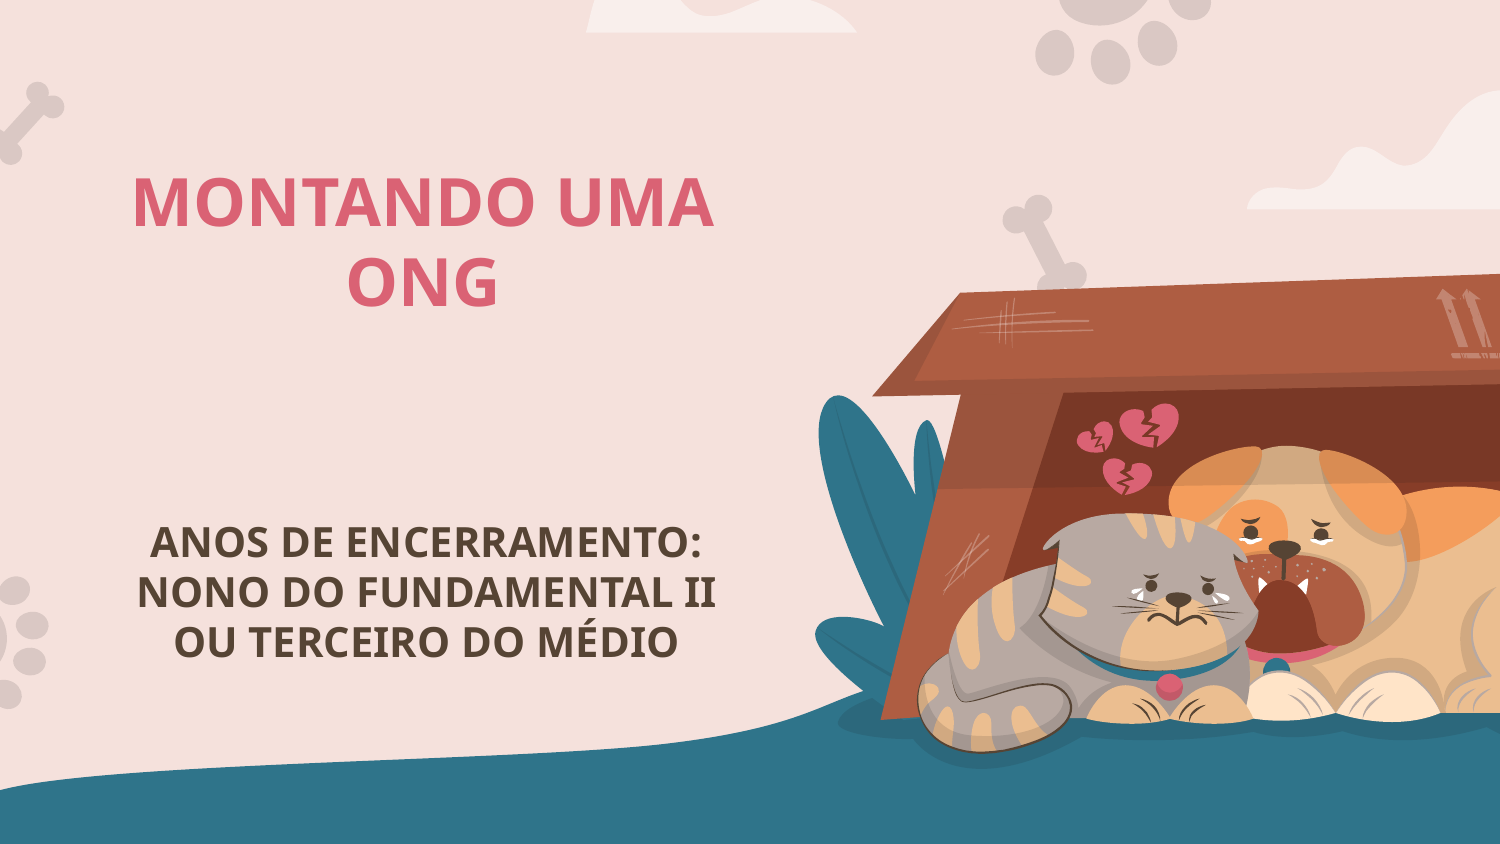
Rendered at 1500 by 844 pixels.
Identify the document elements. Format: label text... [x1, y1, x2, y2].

title ANOS DE ENCERRAMENTO: NONO DO FUNDAMENTAL II OU TERCEIRO DO MÉDIO [102, 509, 750, 622]
title MONTANDO UMA ONG [29, 17, 817, 462]
text_box [0, 273, 1500, 844]
